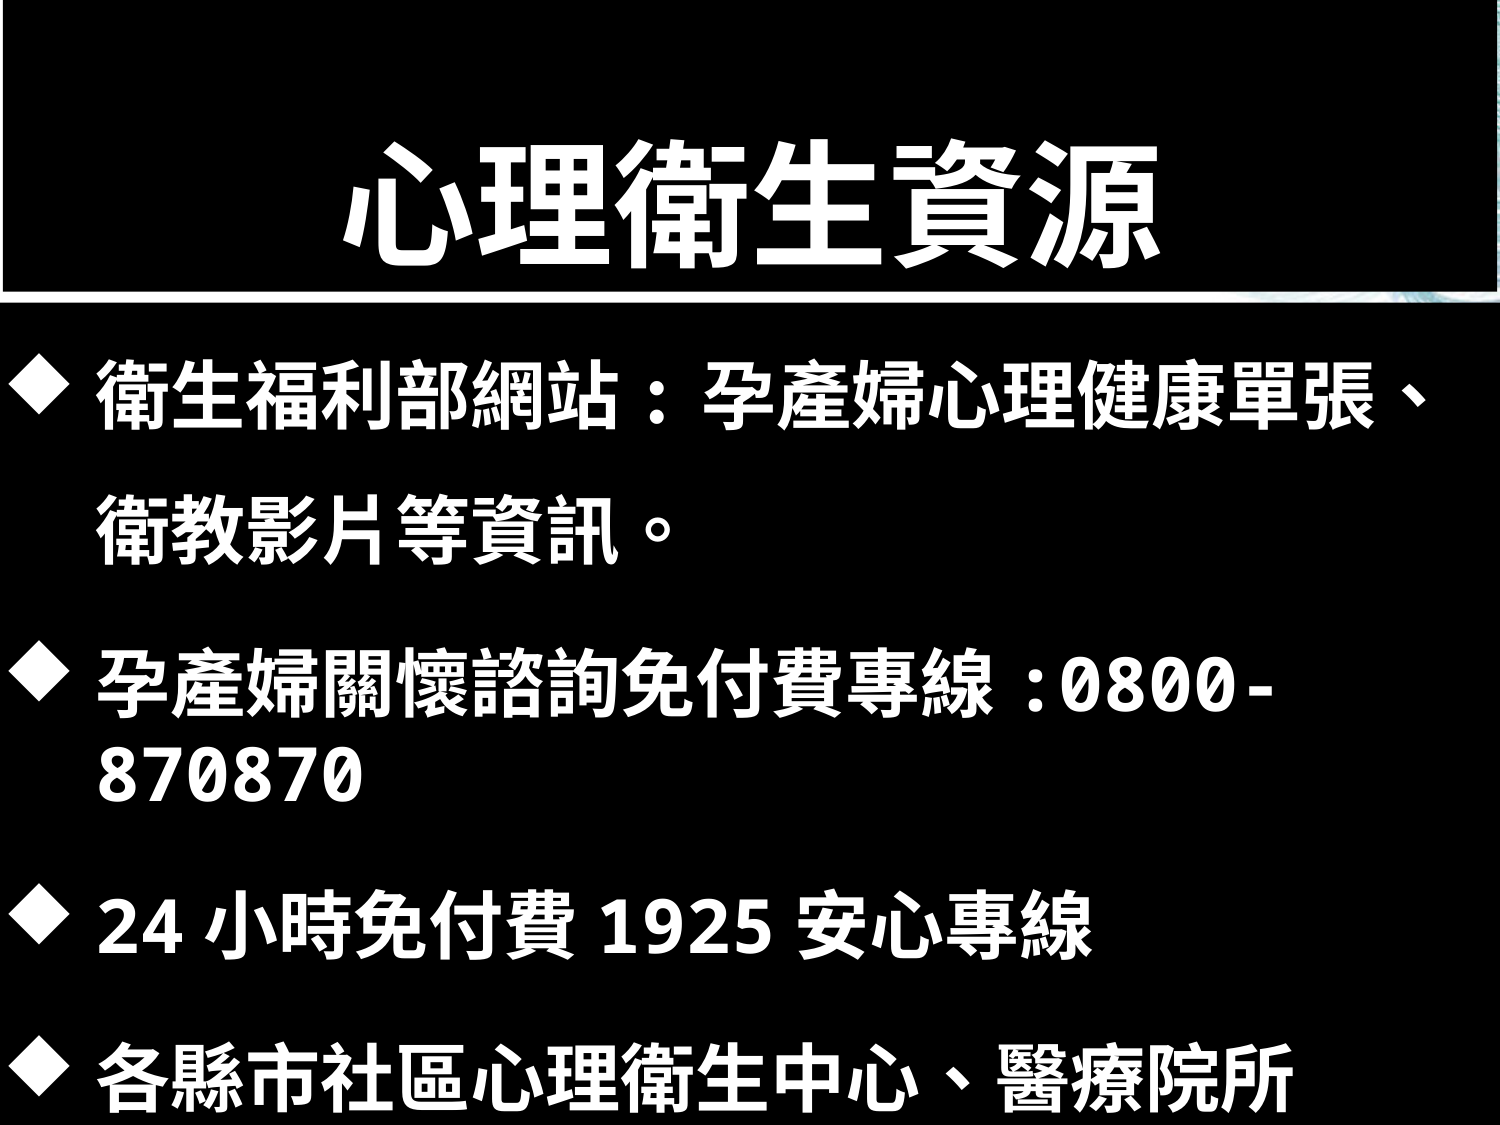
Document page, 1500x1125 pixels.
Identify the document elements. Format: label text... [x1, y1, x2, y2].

title 心理衛生資源 [2, 0, 1498, 292]
text_box 衛生福利部網站:孕產婦心理健康單張、衛教影片等資訊。 孕產婦關懷諮詢免付費專線:0800-870870 24小時免付費1925安心專線 各縣市社區心理衛生中心、醫療院所 [0, 302, 1500, 1125]
picture [0, 0, 1500, 302]
